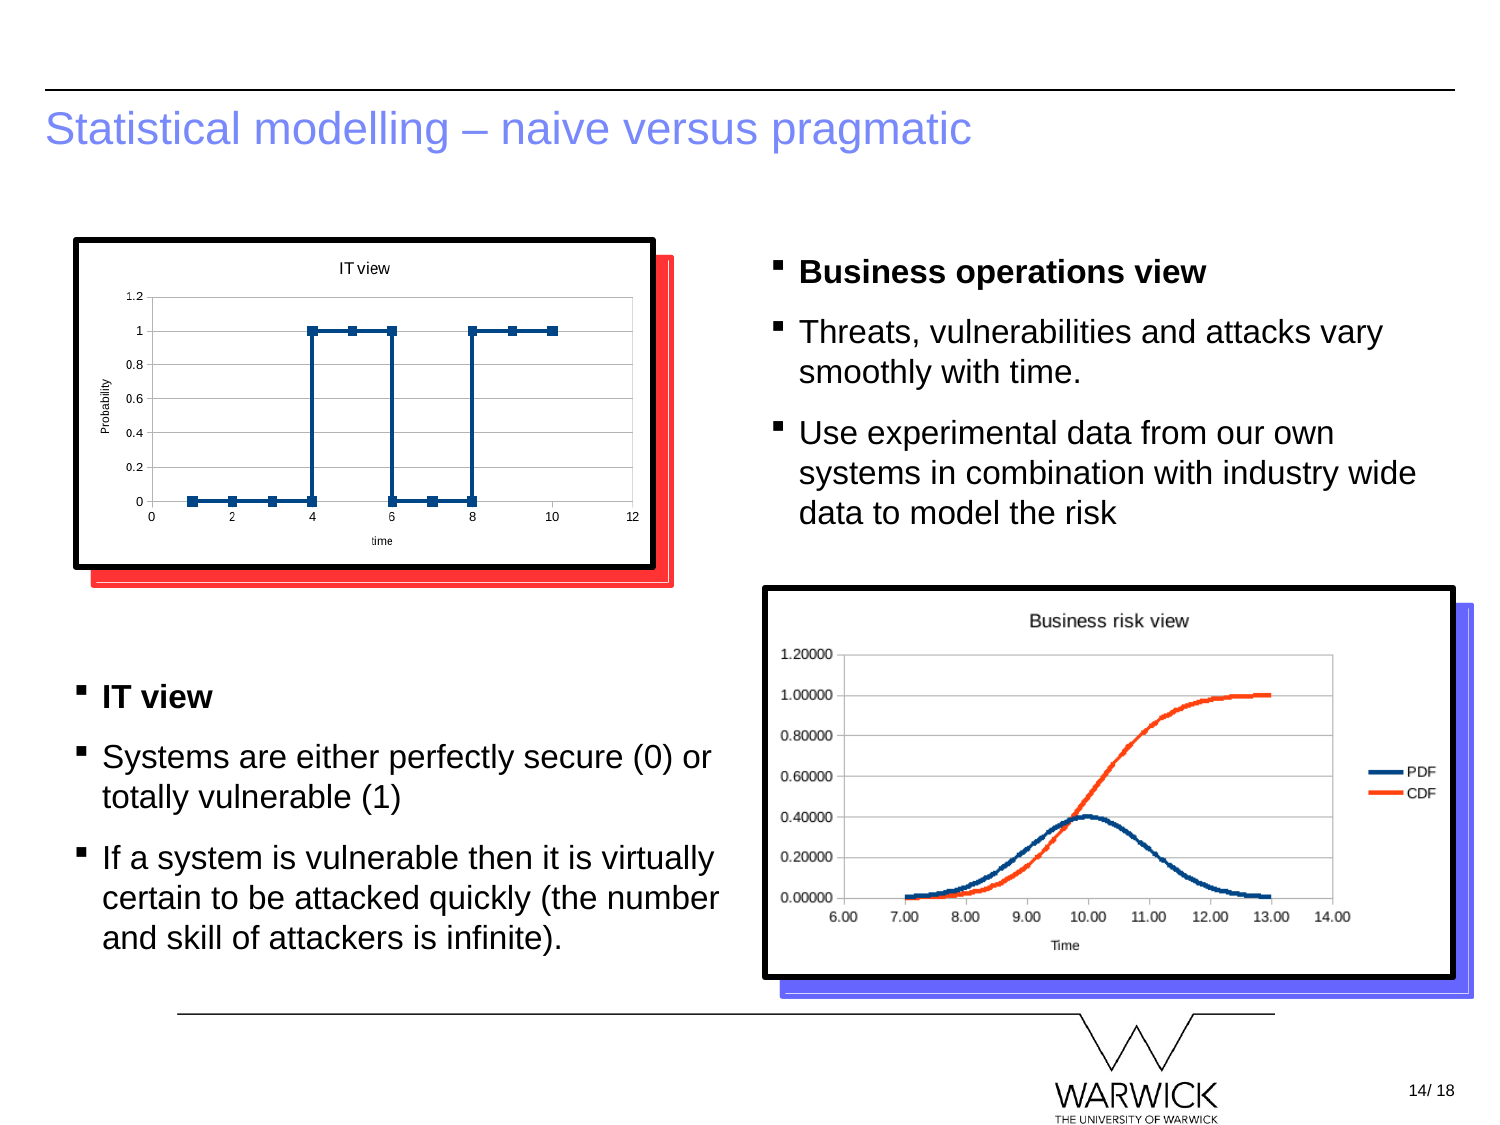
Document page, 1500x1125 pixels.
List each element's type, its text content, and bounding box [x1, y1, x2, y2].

list IT view Systems are either perfectly secure (0) or totally vulnerable (1) If a system is vulnerable then it is virtually certain to be attacked quickly (the number and skill of attackers is infinite). [59, 667, 768, 993]
list Business operations view Threats, vulnerabilities and attacks vary smoothly with time. Use experimental data from our own systems in combination with industry wide data to model the risk [755, 242, 1465, 567]
picture [767, 590, 1451, 975]
picture [177, 1010, 1275, 1125]
title Statistical modelling – naive versus pragmatic [29, 97, 1455, 203]
picture [78, 242, 650, 565]
